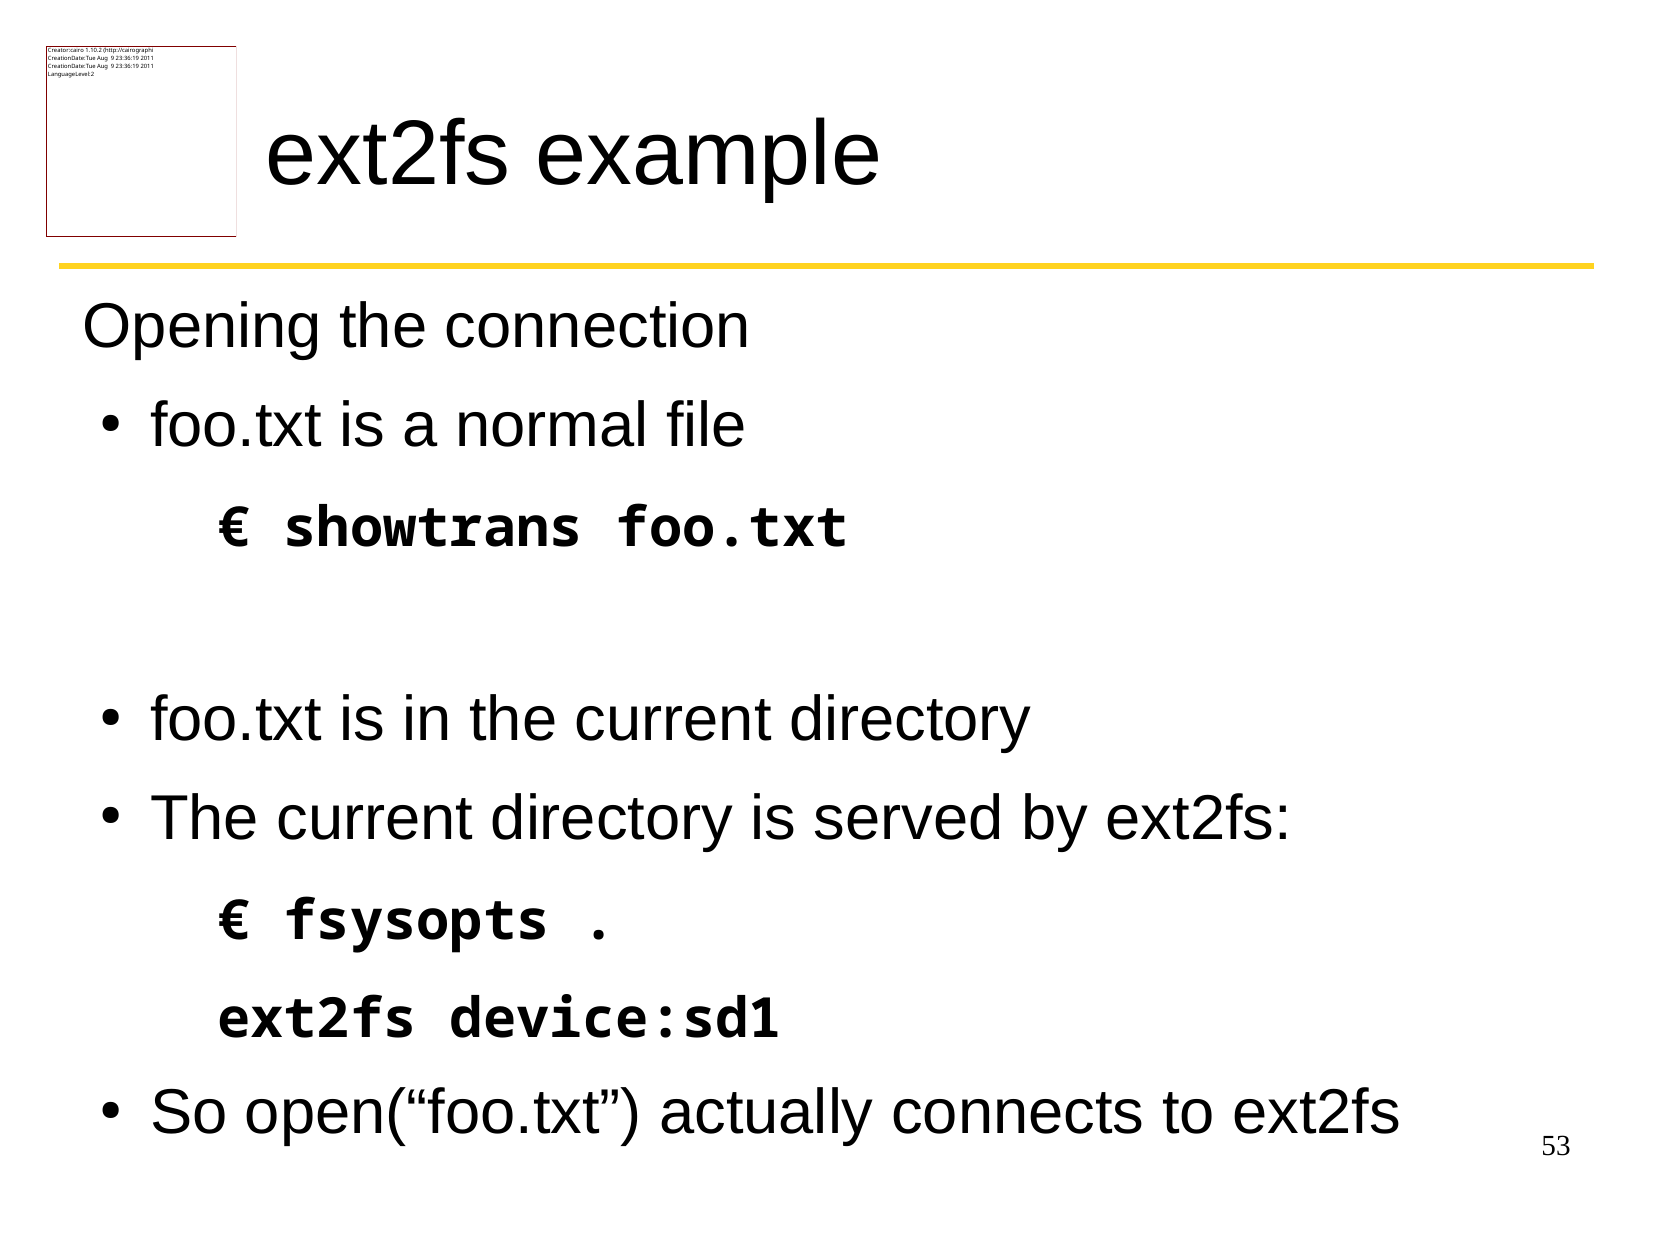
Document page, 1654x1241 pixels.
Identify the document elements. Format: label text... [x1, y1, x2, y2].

title ext2fs example [265, 49, 1571, 257]
list Opening the connection foo.txt is a normal file € showtrans foo.txt foo.txt is in the current directory The current directory is served by ext2fs: € fsysopts . ext2fs device:sd1 So open(“foo.txt”) actually connects to ext2fs [82, 290, 1571, 1152]
